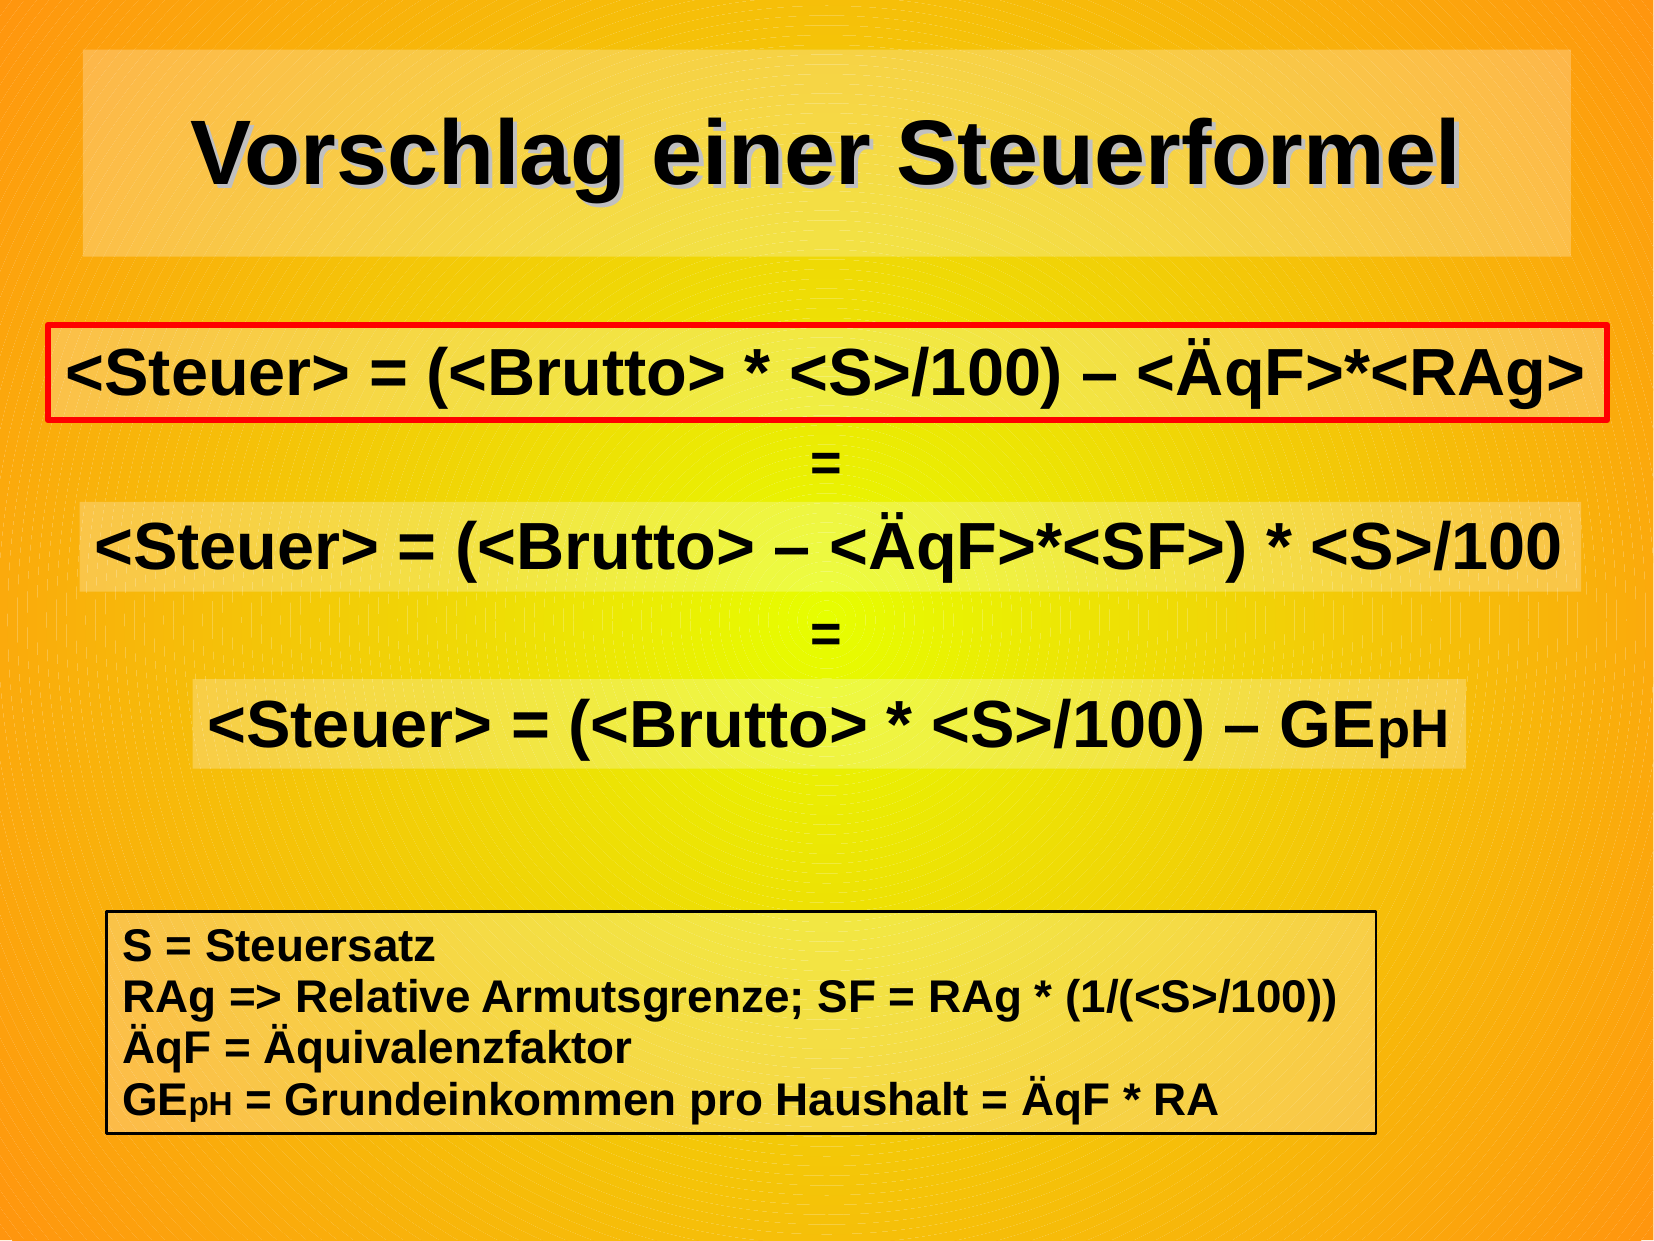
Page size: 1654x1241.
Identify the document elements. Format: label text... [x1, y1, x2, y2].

text_box = [796, 596, 858, 672]
title Vorschlag einer Steuerformel [82, 49, 1571, 257]
text_box <Steuer> = (<Brutto> * <S>/100) – GEpH [192, 679, 1467, 769]
text_box <Steuer> = (<Brutto> * <S>/100) – <ÄqF>*<RAg> [47, 324, 1608, 421]
text_box <Steuer> = (<Brutto> – <ÄqF>*<SF>) * <S>/100 [79, 501, 1582, 592]
text_box S = Steuersatz RAg => Relative Armutsgrenze; SF = RAg * (1/(<S>/100)) ÄqF = Äquivalenzfaktor GEpH = Grundeinkommen pro Haushalt = ÄqF * RA [106, 911, 1376, 1134]
text_box = [796, 425, 858, 501]
